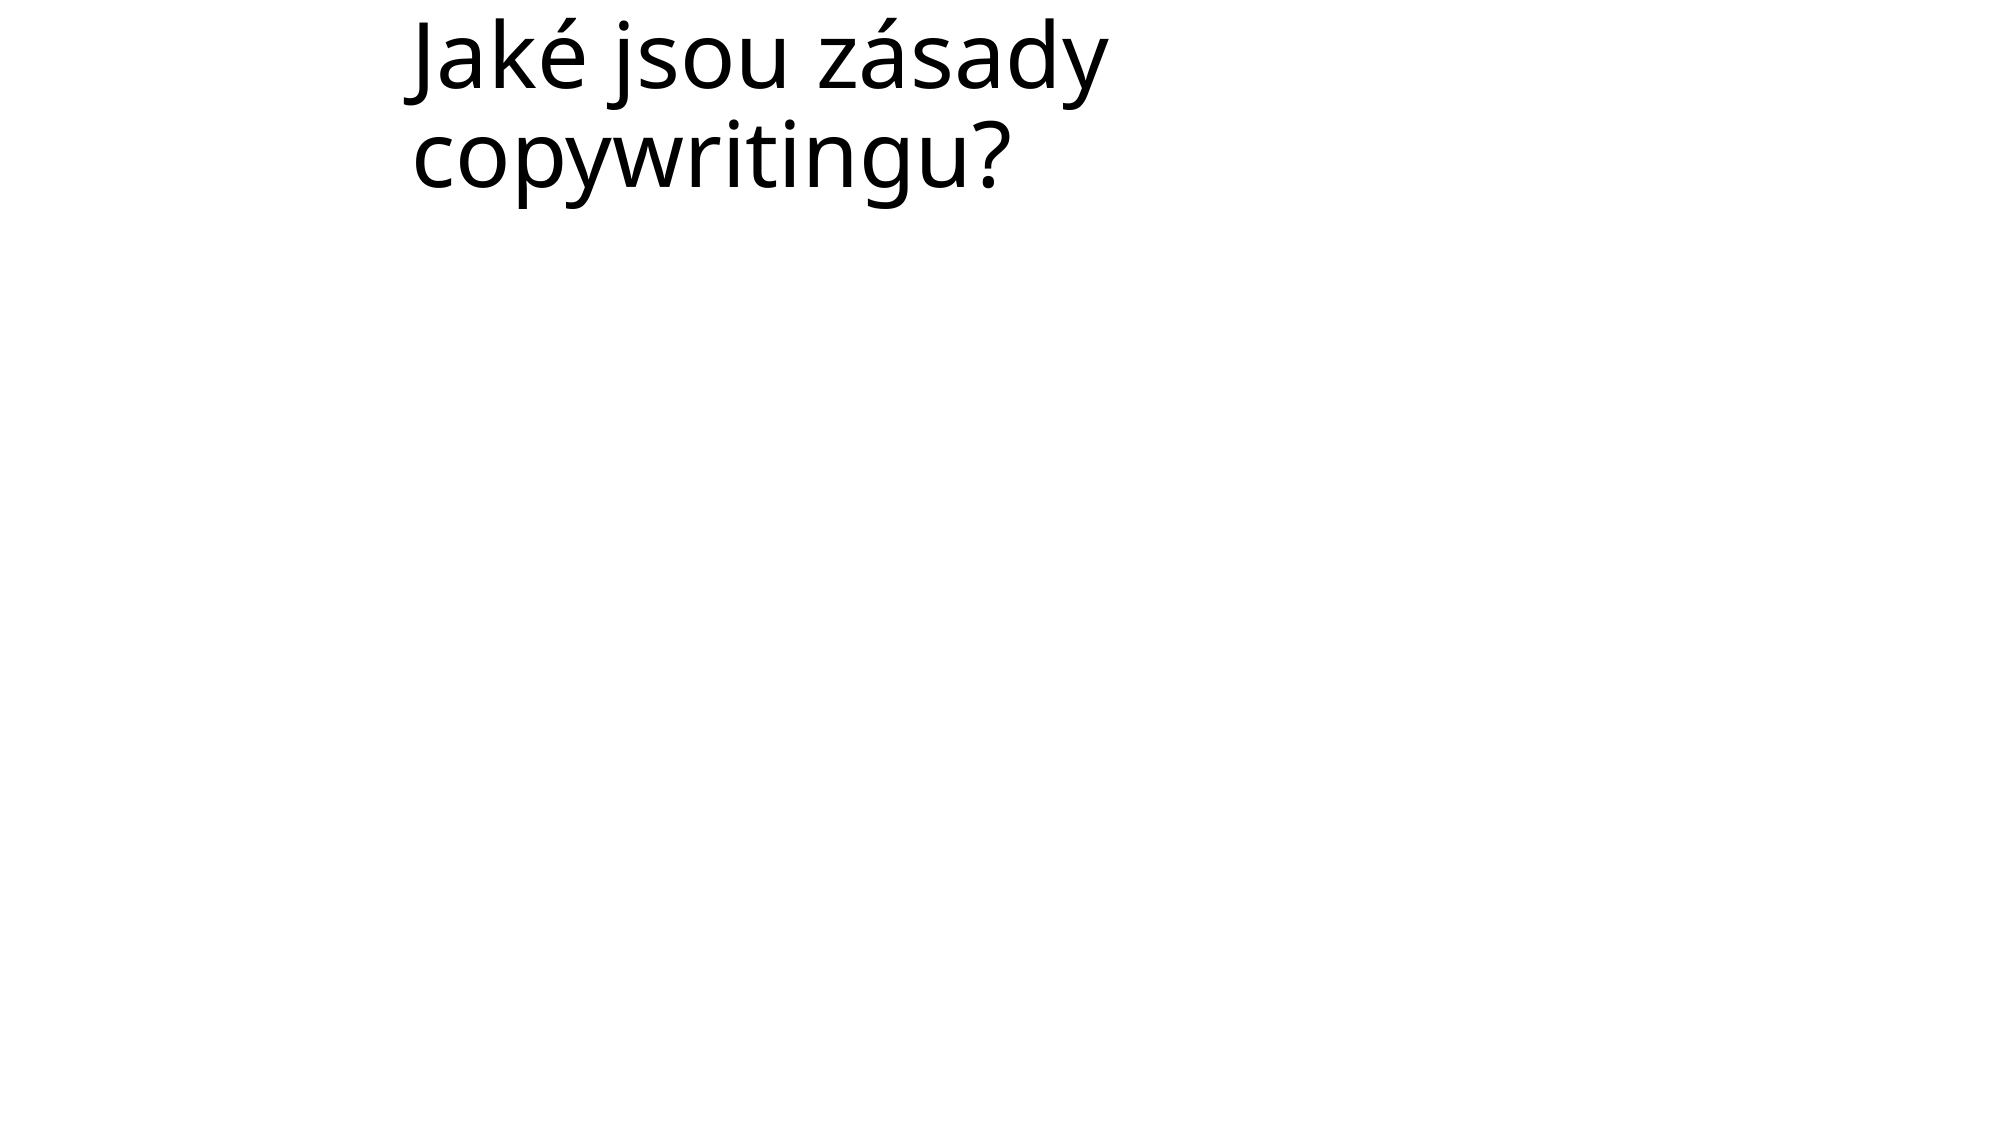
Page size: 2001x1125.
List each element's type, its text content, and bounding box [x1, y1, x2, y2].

title Jaké jsou zásady copywritingu? [396, 0, 1604, 218]
